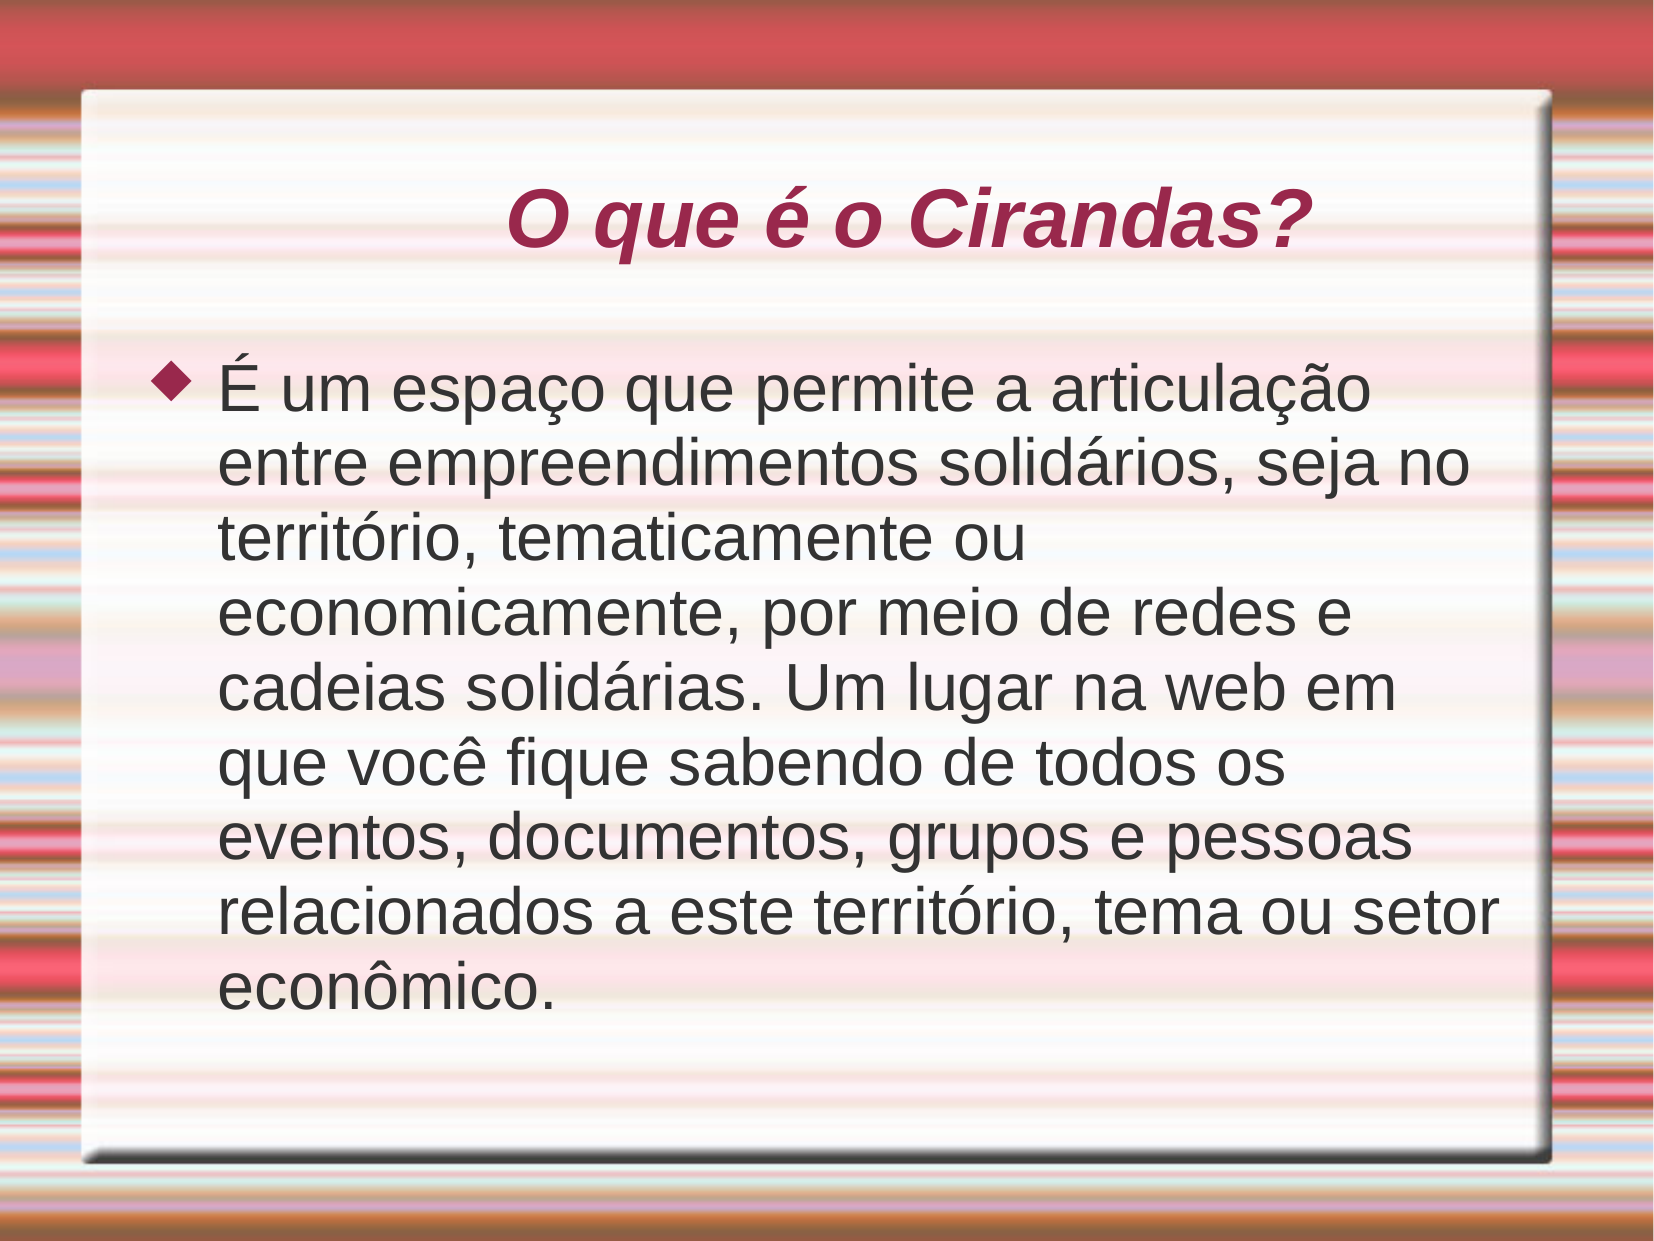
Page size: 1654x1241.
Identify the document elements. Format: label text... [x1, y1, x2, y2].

picture [0, 0, 1654, 1241]
title O que é o Cirandas? [204, 114, 1617, 322]
list É um espaço que permite a articulação entre empreendimentos solidários, seja no território, tematicamente ou economicamente, por meio de redes e cadeias solidárias. Um lugar na web em que você fique sabendo de todos os eventos, documentos, grupos e pessoas relacionados a este território, tema ou setor econômico. [134, 350, 1516, 1133]
